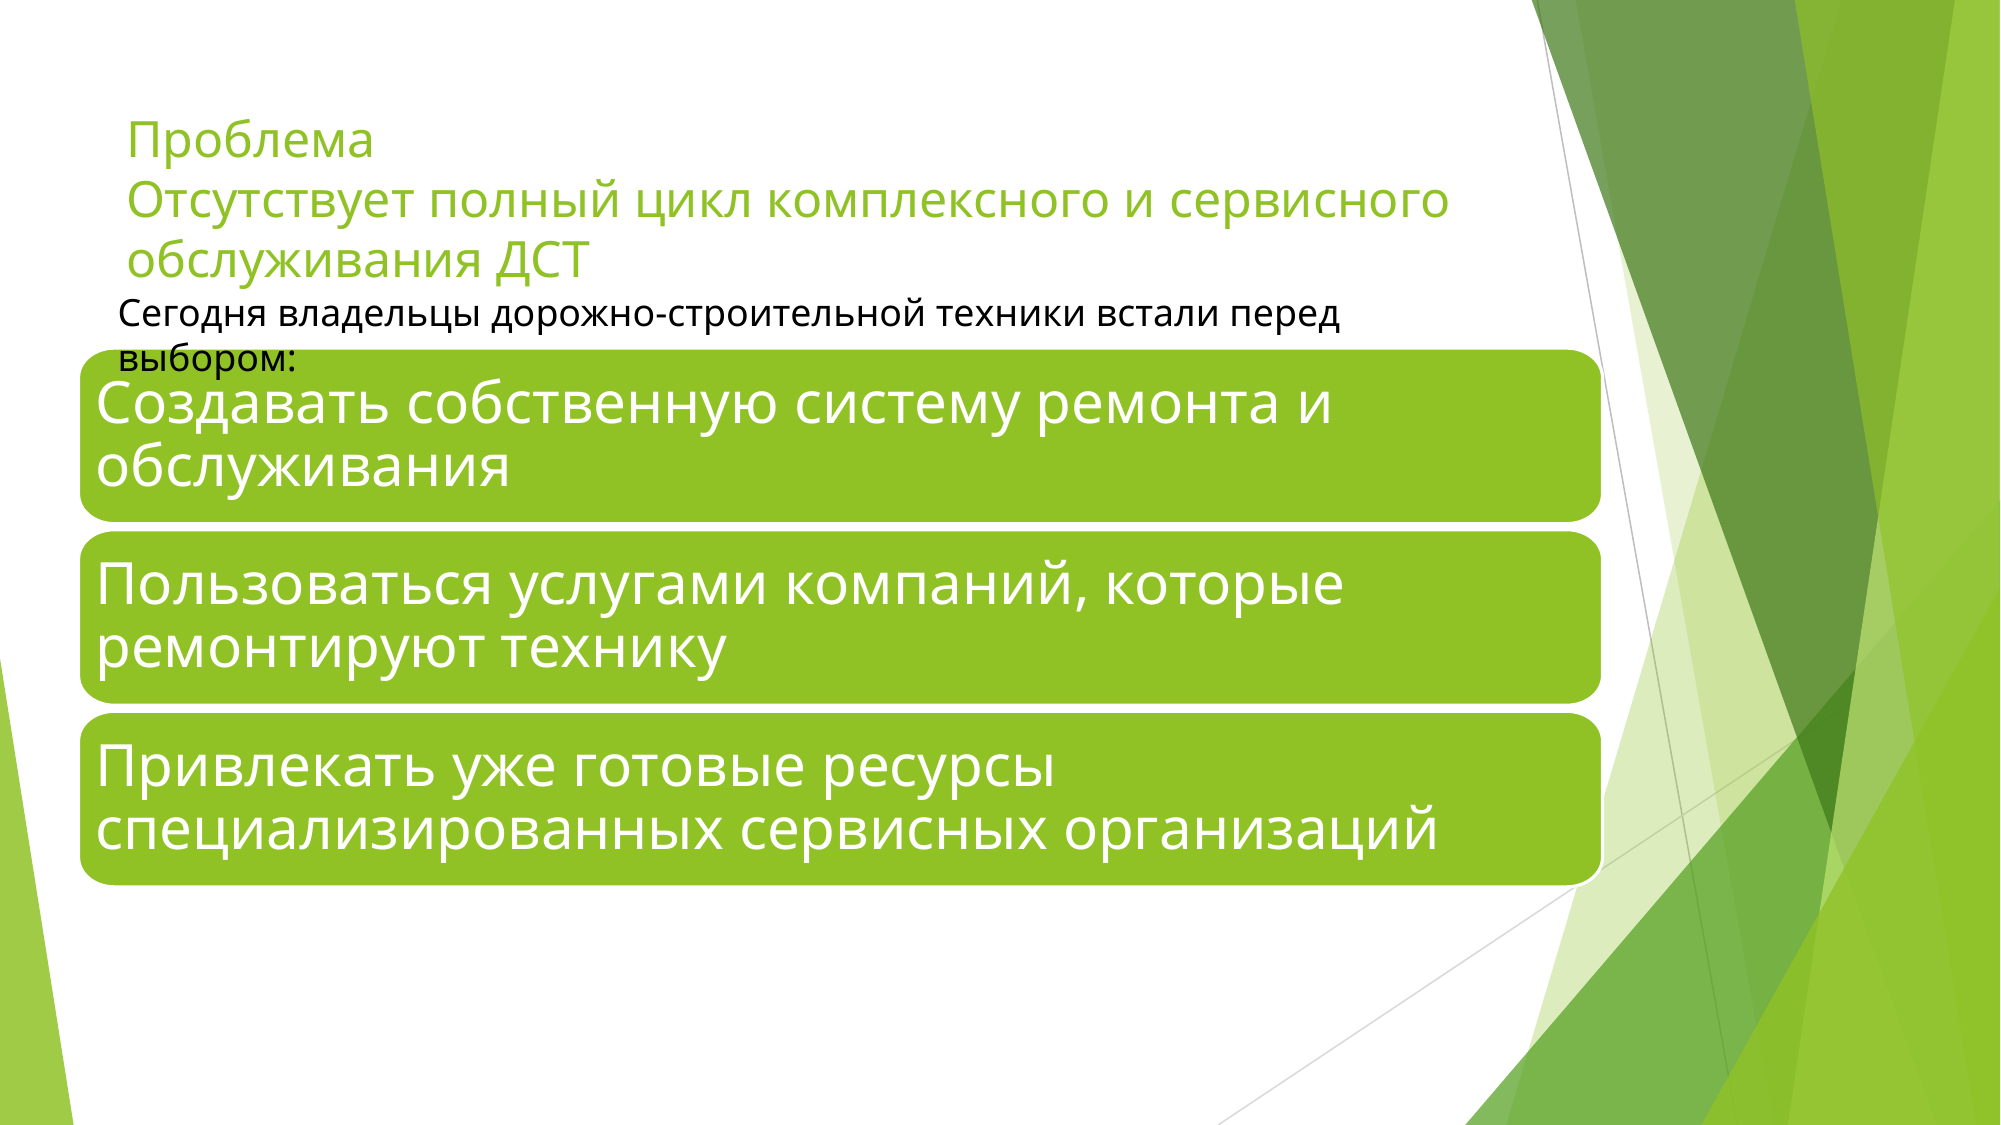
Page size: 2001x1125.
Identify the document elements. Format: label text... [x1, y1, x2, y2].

text_box Создавать собственную систему ремонта и обслуживания [78, 348, 1603, 524]
title Проблема Отсутствует полный цикл комплексного и сервисного обслуживания ДСТ [111, 99, 1497, 232]
text_box Привлекать уже готовые ресурсы специализированных сервисных организаций [78, 711, 1603, 887]
text_box Сегодня владельцы дорожно-строительной техники встали перед выбором: [102, 281, 1512, 343]
text_box Пользоваться услугами компаний, которые ремонтируют технику [78, 529, 1603, 706]
